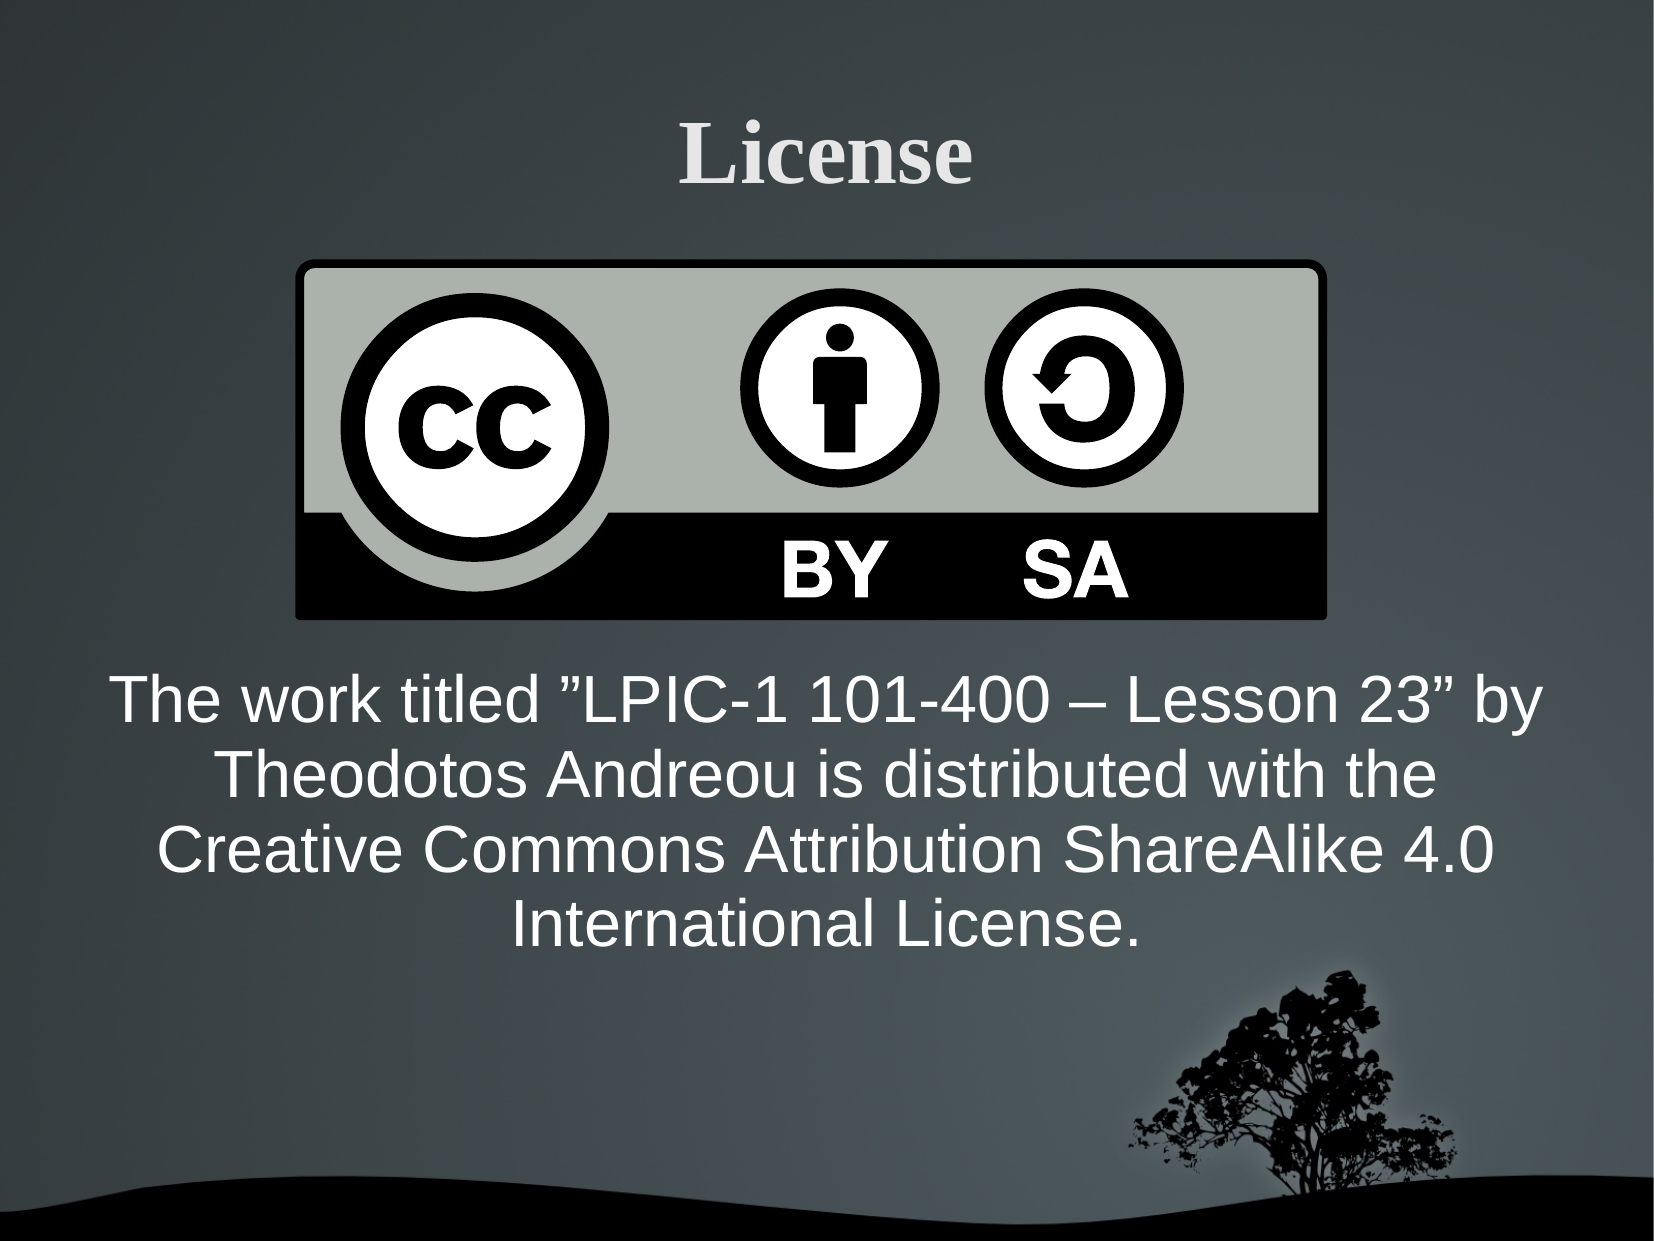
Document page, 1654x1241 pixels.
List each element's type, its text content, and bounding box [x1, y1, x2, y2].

picture [0, 0, 1654, 1241]
subtitle The work titled ”LPIC-1 101-400 – Lesson 23” by Theodotos Andreou is distributed with the Creative Commons Attribution ShareAlike 4.0 International License. [82, 290, 1571, 1109]
title License [82, 49, 1571, 257]
